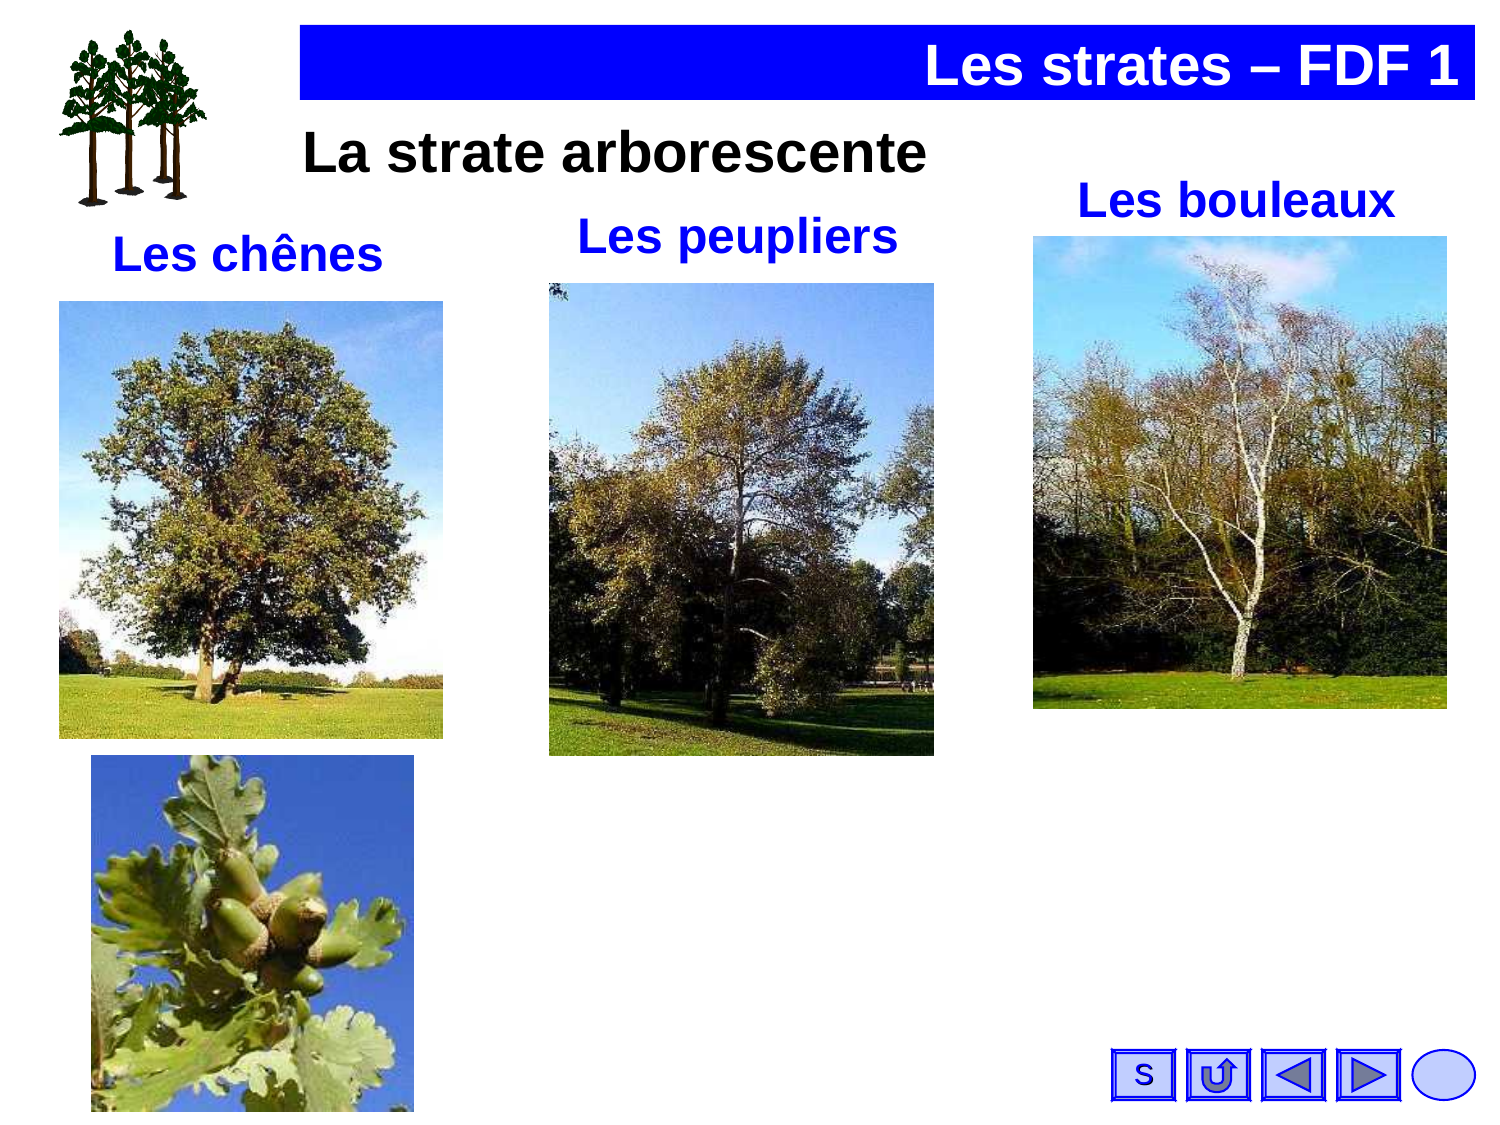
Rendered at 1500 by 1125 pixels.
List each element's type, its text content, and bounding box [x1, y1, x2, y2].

text_box Les chênes [70, 218, 426, 291]
text_box Les peupliers [561, 200, 916, 273]
text_box [1412, 1049, 1476, 1101]
text_box La strate arborescente [287, 112, 1096, 193]
text_box Les strates – FDF 1 [299, 24, 1475, 100]
picture [59, 301, 443, 739]
picture [549, 283, 934, 756]
picture [1033, 236, 1447, 709]
text_box Les bouleaux [1062, 164, 1418, 237]
picture [91, 755, 414, 1112]
